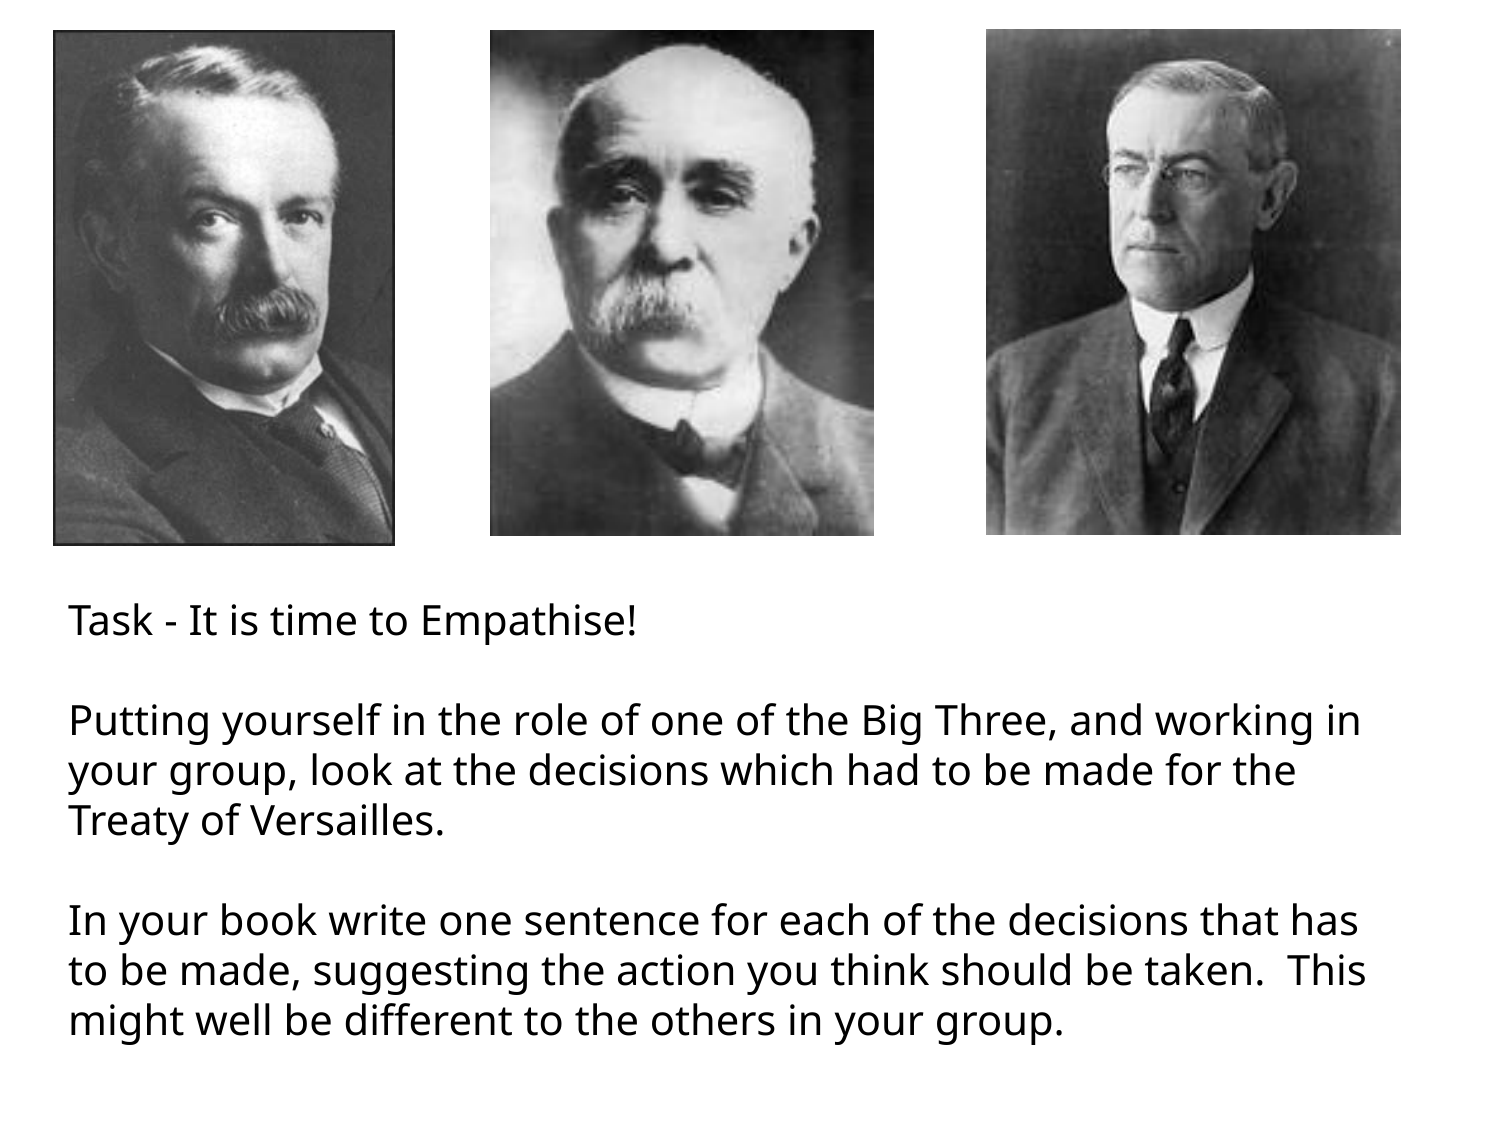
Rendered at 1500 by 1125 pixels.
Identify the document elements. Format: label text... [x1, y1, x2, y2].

text_box Task - It is time to Empathise! Putting yourself in the role of one of the Big Three, and working in your group, look at the decisions which had to be made for the Treaty of Versailles. In your book write one sentence for each of the decisions that has to be made, suggesting the action you think should be taken. This might well be different to the others in your group. [53, 586, 1401, 1056]
picture [986, 29, 1401, 535]
picture [53, 30, 395, 546]
picture [490, 30, 874, 536]
